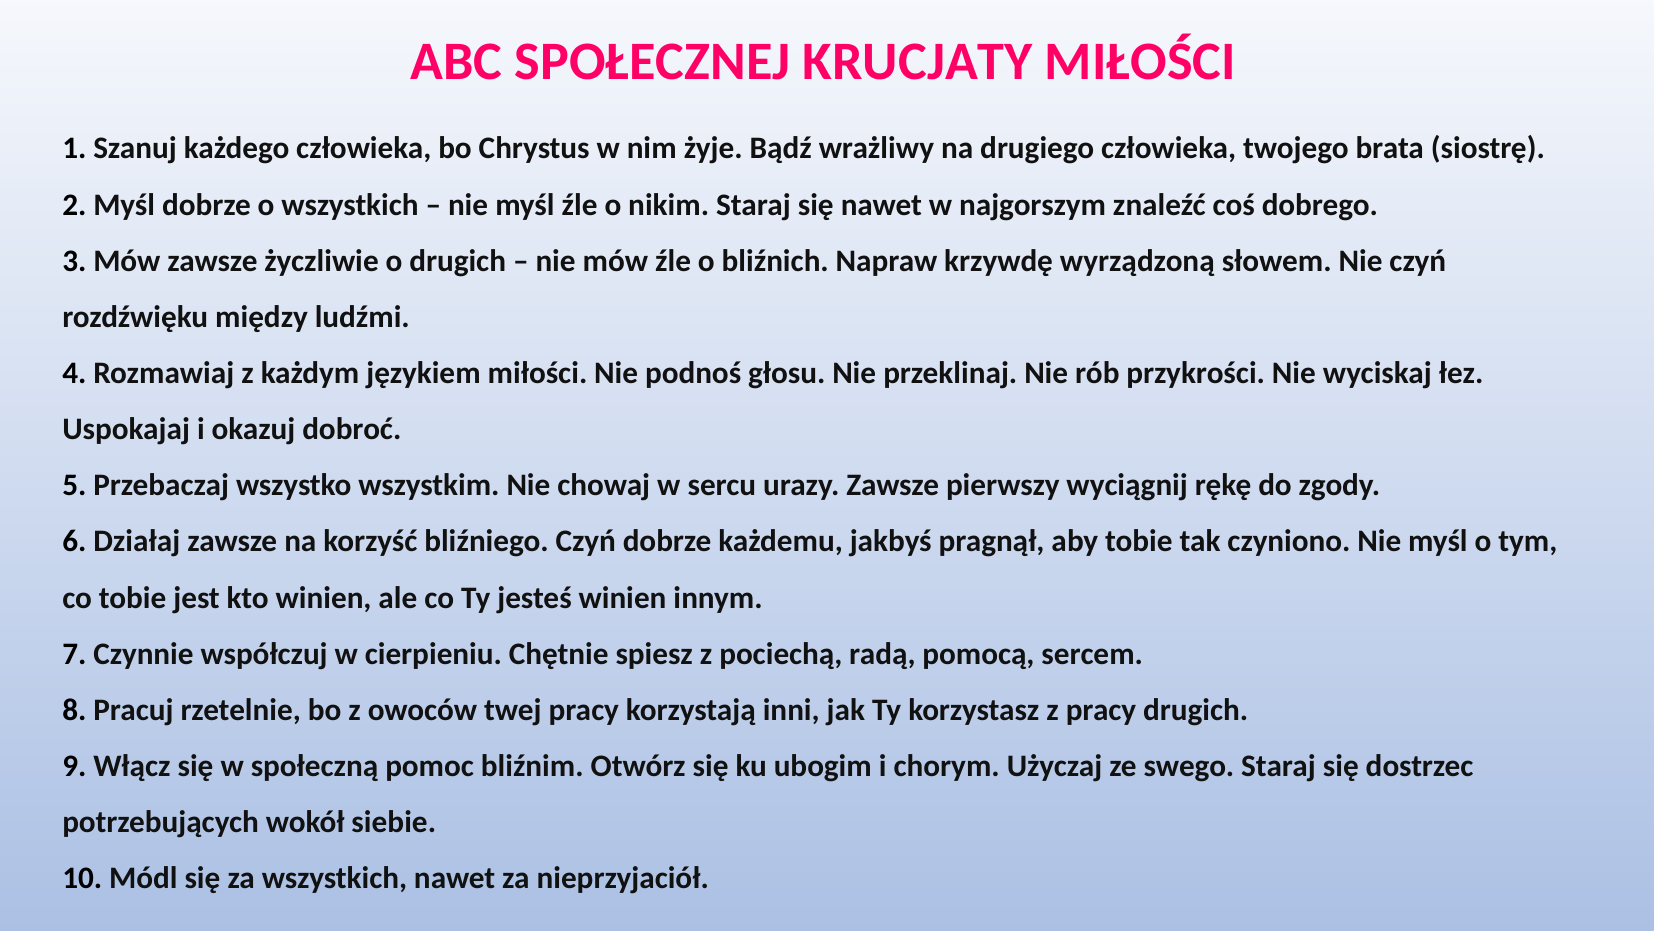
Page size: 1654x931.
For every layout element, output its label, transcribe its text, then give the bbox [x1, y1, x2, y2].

text_box ABC SPOŁECZNEJ KRUCJATY MIŁOŚCI [395, 17, 1259, 99]
text_box Szanuj każdego człowieka, bo Chrystus w nim żyje. Bądź wrażliwy na drugiego człowieka, twojego brata (siostrę). Myśl dobrze o wszystkich – nie myśl źle o nikim. Staraj się nawet w najgorszym znaleźć coś dobrego. Mów zawsze życzliwie o drugich – nie mów źle o bliźnich. Napraw krzywdę wyrządzoną słowem. Nie czyń rozdźwięku między ludźmi. Rozmawiaj z każdym językiem miłości. Nie podnoś głosu. Nie przeklinaj. Nie rób przykrości. Nie wyciskaj łez. Uspokajaj i okazuj dobroć. Przebaczaj wszystko wszystkim. Nie chowaj w sercu urazy. Zawsze pierwszy wyciągnij rękę do zgody. Działaj zawsze na korzyść bliźniego. Czyń dobrze każdemu, jakbyś pragnął, aby tobie tak czyniono. Nie myśl o tym, co tobie jest kto winien, ale co Ty jesteś winien innym. Czynnie współczuj w cierpieniu. Chętnie spiesz z pociechą, radą, pomocą, sercem. Pracuj rzetelnie, bo z owoców twej pracy korzystają inni, jak Ty korzystasz z pracy drugich. Włącz się w społeczną pomoc bliźnim. Otwórz się ku ubogim i chorym. Użyczaj ze swego. Staraj się dostrzec potrzebujących wokół siebie. Módl się za wszystkich, nawet za nieprzyjaciół. [47, 101, 1598, 908]
